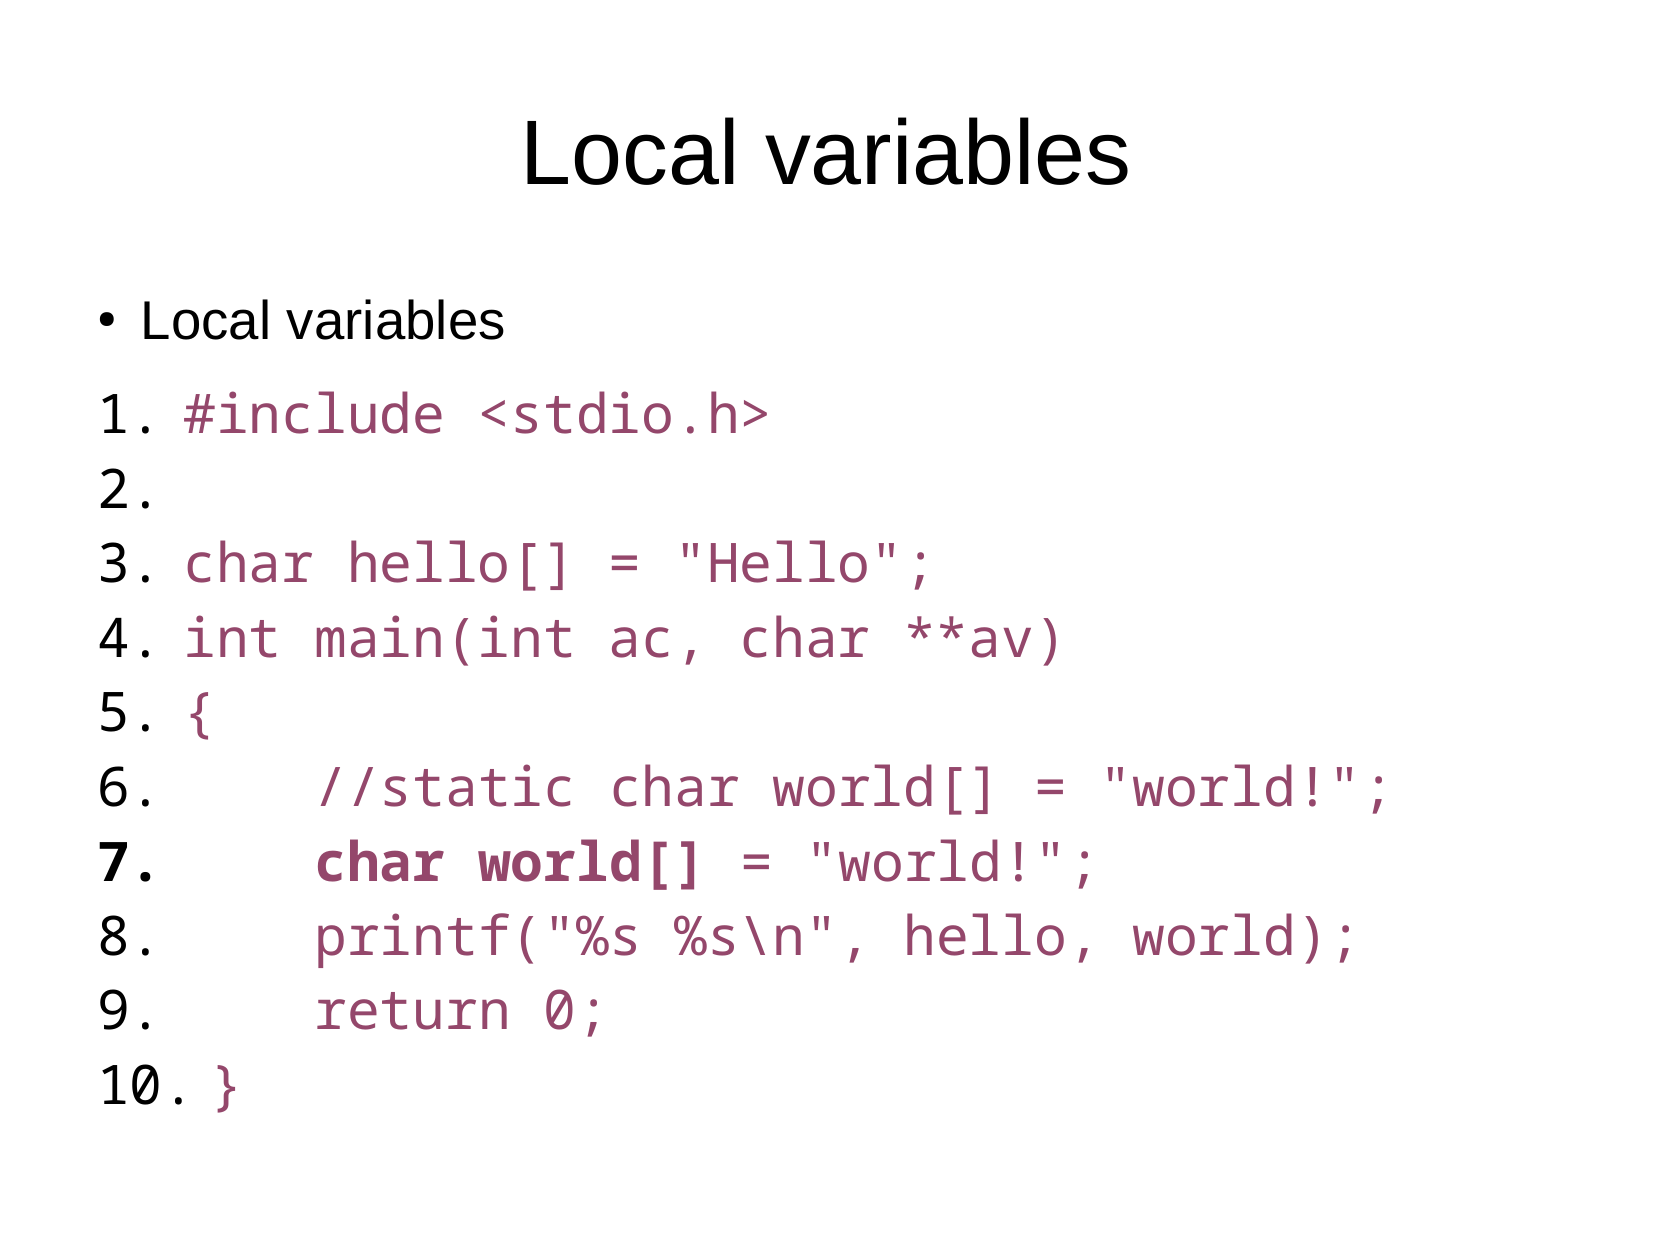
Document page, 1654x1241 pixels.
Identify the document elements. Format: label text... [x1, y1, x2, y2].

list Local variables #include <stdio.h> char hello[] = "Hello"; int main(int ac, char **av) { //static char world[] = "world!"; char world[] = "world!"; printf("%s %s\n", hello, world); return 0; } [82, 290, 1571, 1125]
title Local variables [82, 49, 1571, 257]
